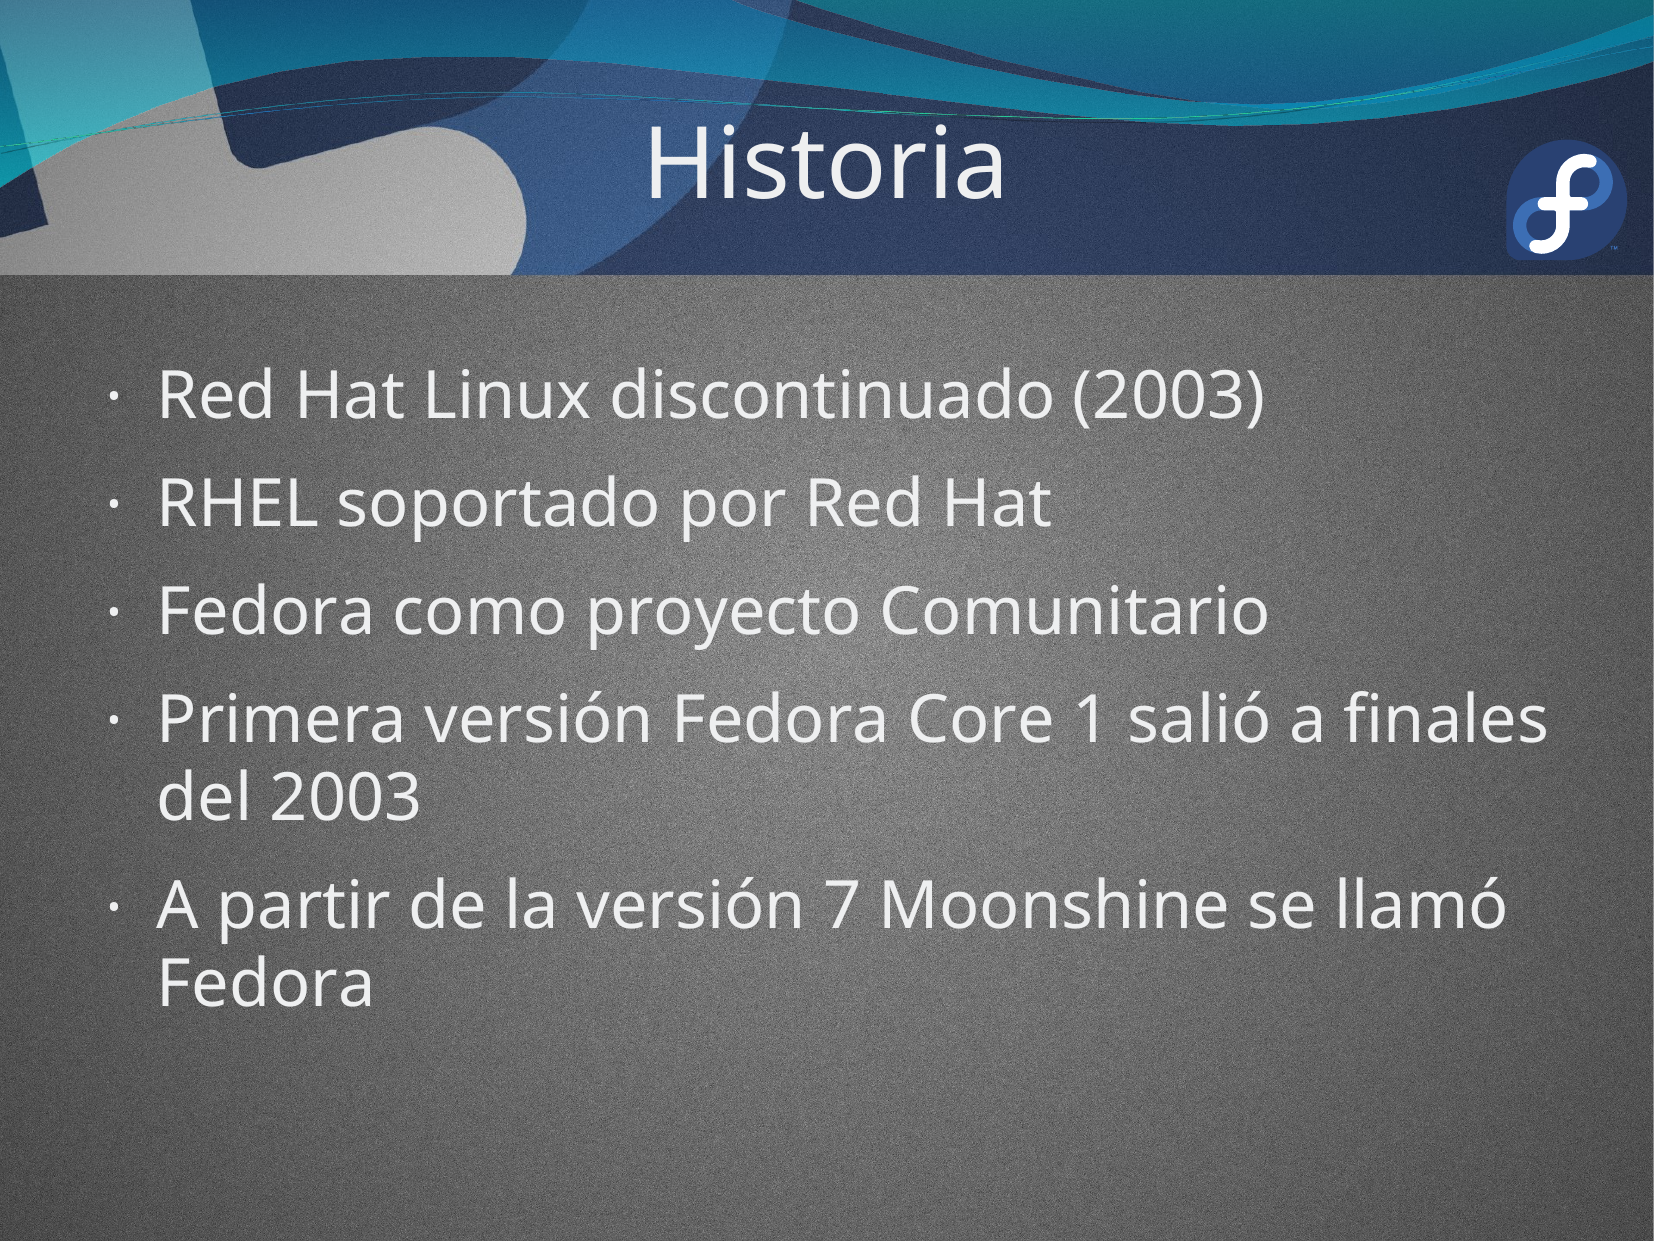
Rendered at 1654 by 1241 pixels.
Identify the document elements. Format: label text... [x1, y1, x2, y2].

text_box Historia [88, 58, 1565, 266]
picture [0, 0, 1654, 1241]
text_box Red Hat Linux discontinuado (2003) RHEL soportado por Red Hat Fedora como proyecto Comunitario Primera versión Fedora Core 1 salió a finales del 2003 A partir de la versión 7 Moonshine se llamó Fedora [88, 354, 1565, 1241]
